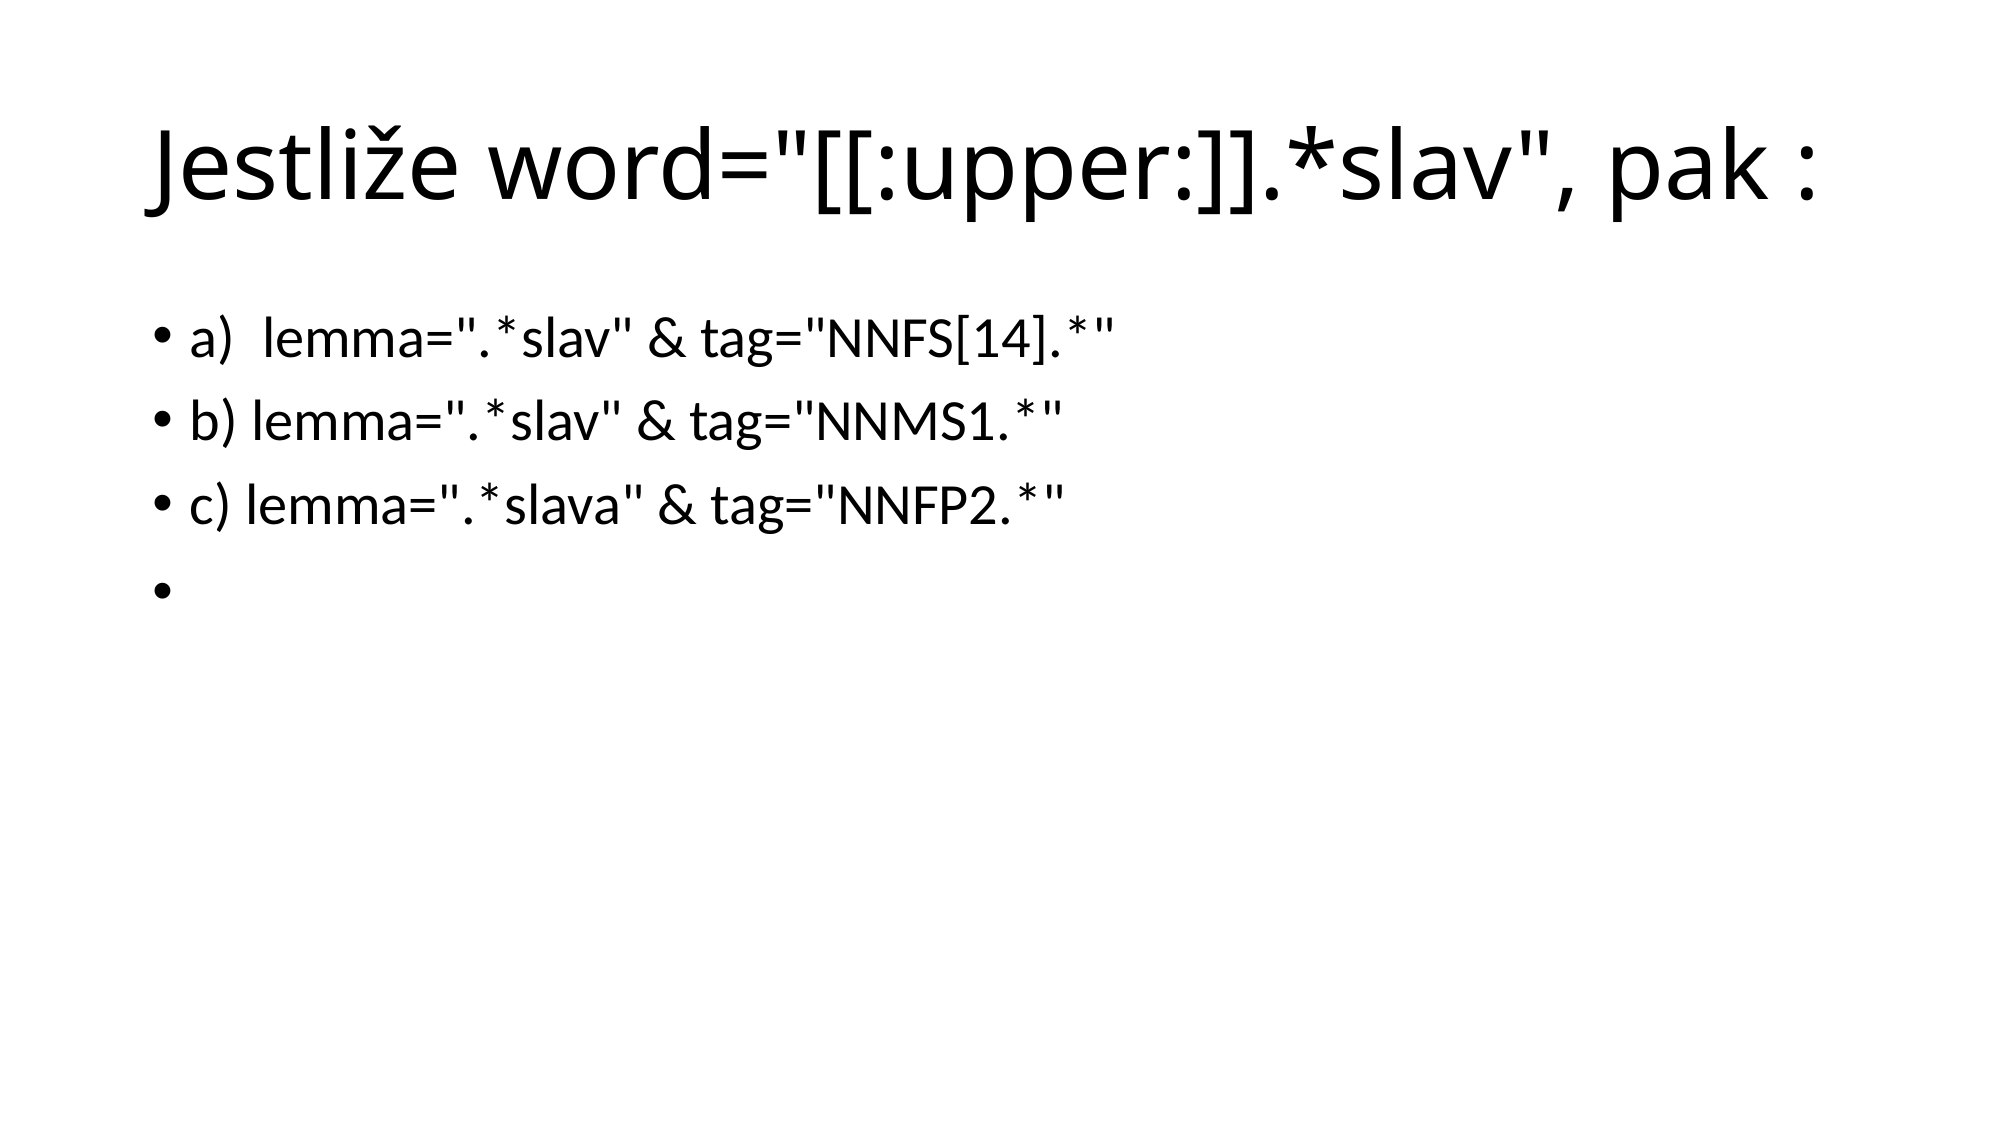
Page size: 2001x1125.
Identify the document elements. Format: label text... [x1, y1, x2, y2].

title Jestliže word="[[:upper:]].*slav", pak : [137, 59, 1863, 278]
list a) lemma=".*slav" & tag="NNFS[14].*" b) lemma=".*slav" & tag="NNMS1.*" c) lemma=".*slava" & tag="NNFP2.*" [137, 299, 1863, 1014]
